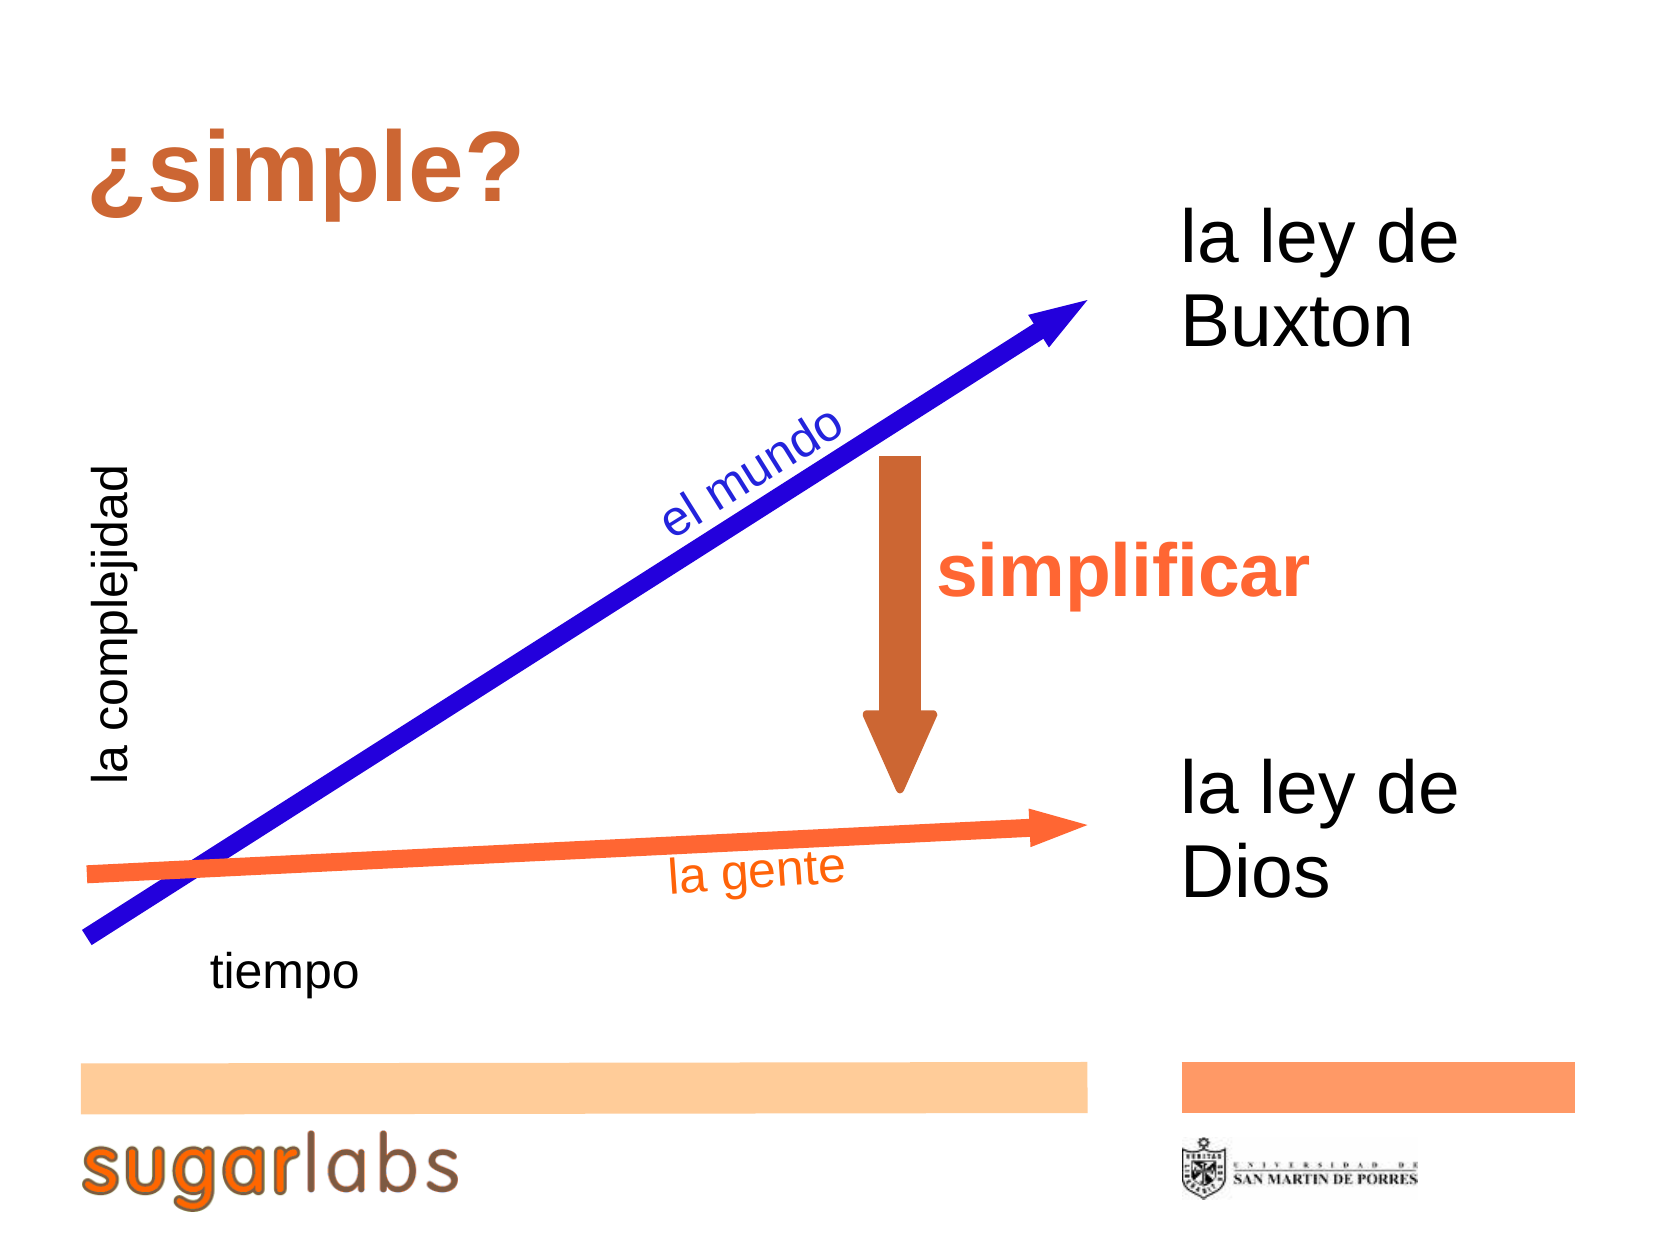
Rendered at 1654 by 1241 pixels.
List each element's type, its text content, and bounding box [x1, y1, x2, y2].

title ¿simple? [86, 70, 1576, 263]
text_box tiempo [195, 935, 376, 1013]
picture [82, 1130, 458, 1212]
text_box el mundo [632, 379, 873, 570]
text_box la gente [651, 828, 863, 920]
picture [1182, 1137, 1418, 1200]
text_box la ley de Buxton [1166, 187, 1474, 389]
text_box simplificar [921, 521, 1327, 633]
text_box la complejidad [75, 450, 152, 799]
text_box la ley de Dios [1166, 737, 1474, 939]
